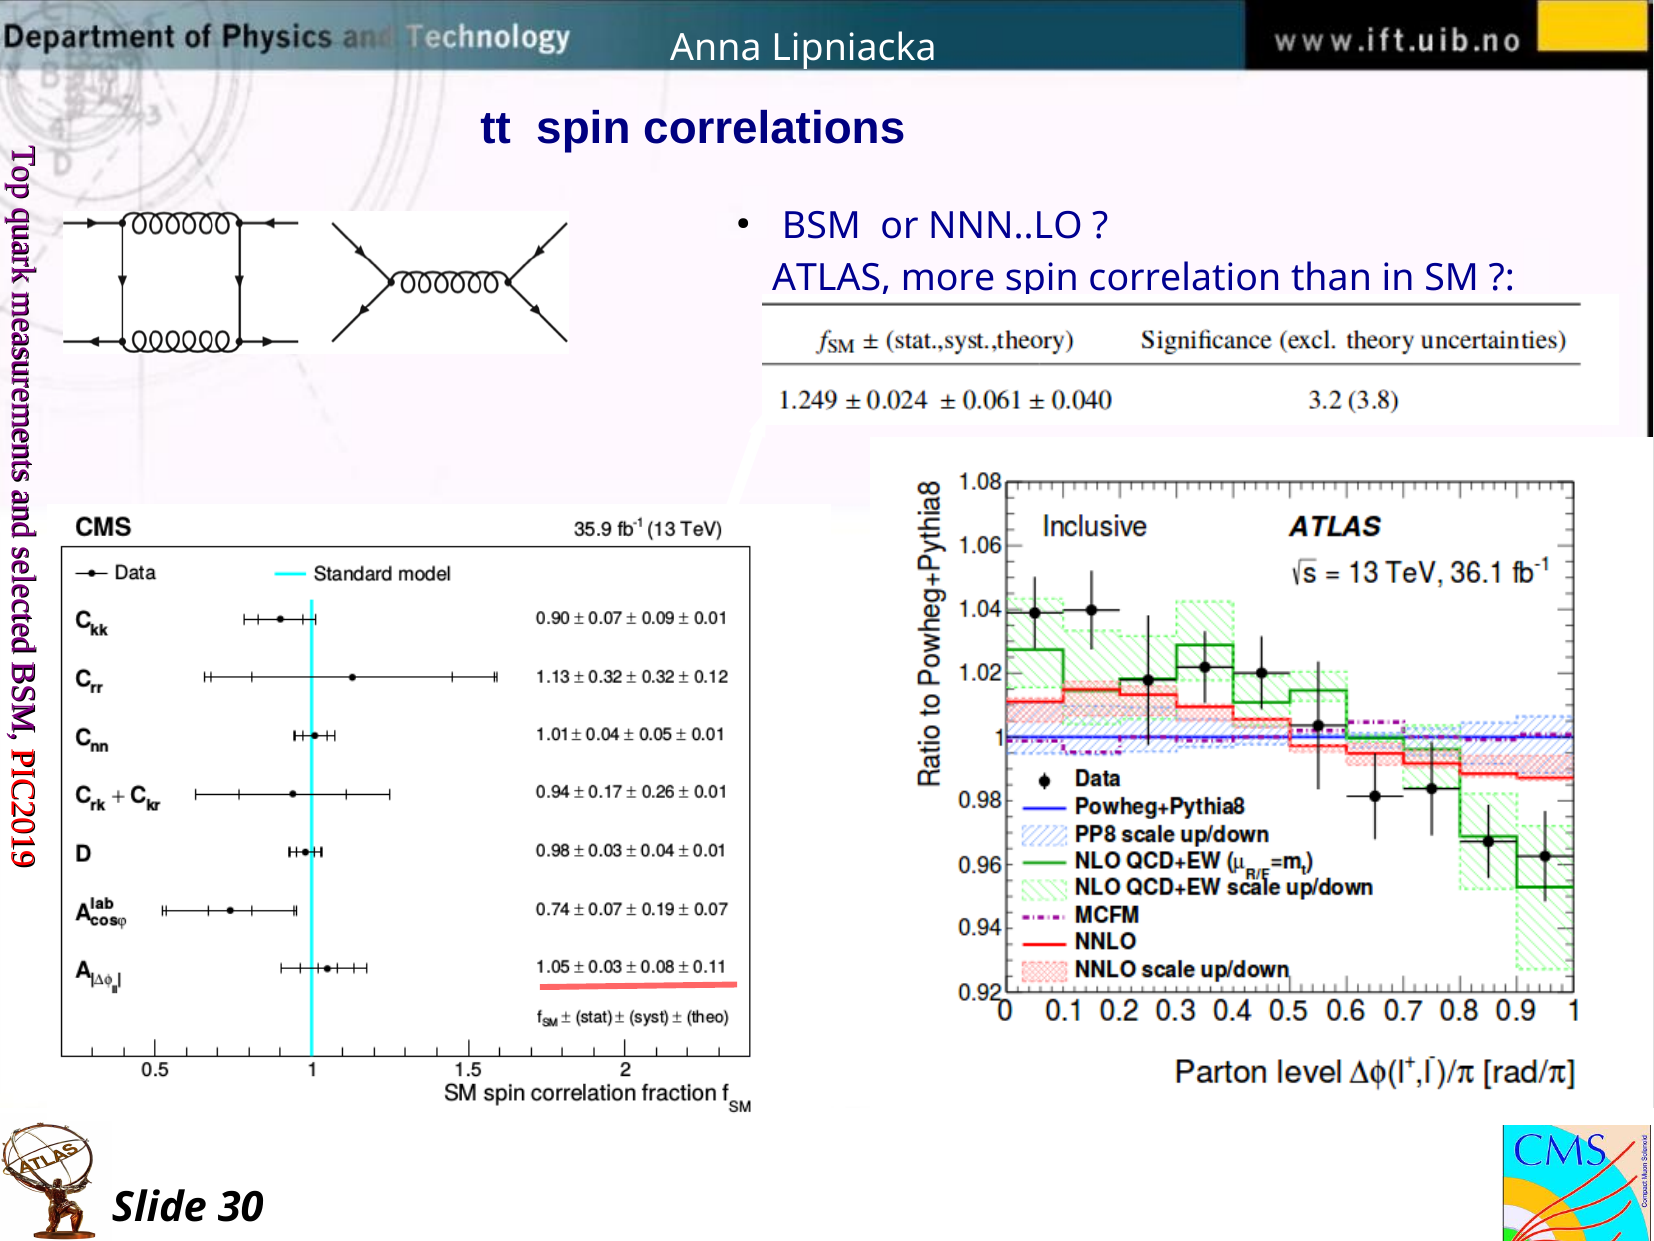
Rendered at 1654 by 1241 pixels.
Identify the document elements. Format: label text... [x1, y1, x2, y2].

text_box BSM or NNN..LO ? ATLAS, more spin correlation than in SM ?: [736, 198, 1609, 306]
title tt spin correlations [0, 24, 1412, 232]
text_box Slide 30 [111, 1177, 244, 1232]
picture [0, 0, 1654, 1241]
